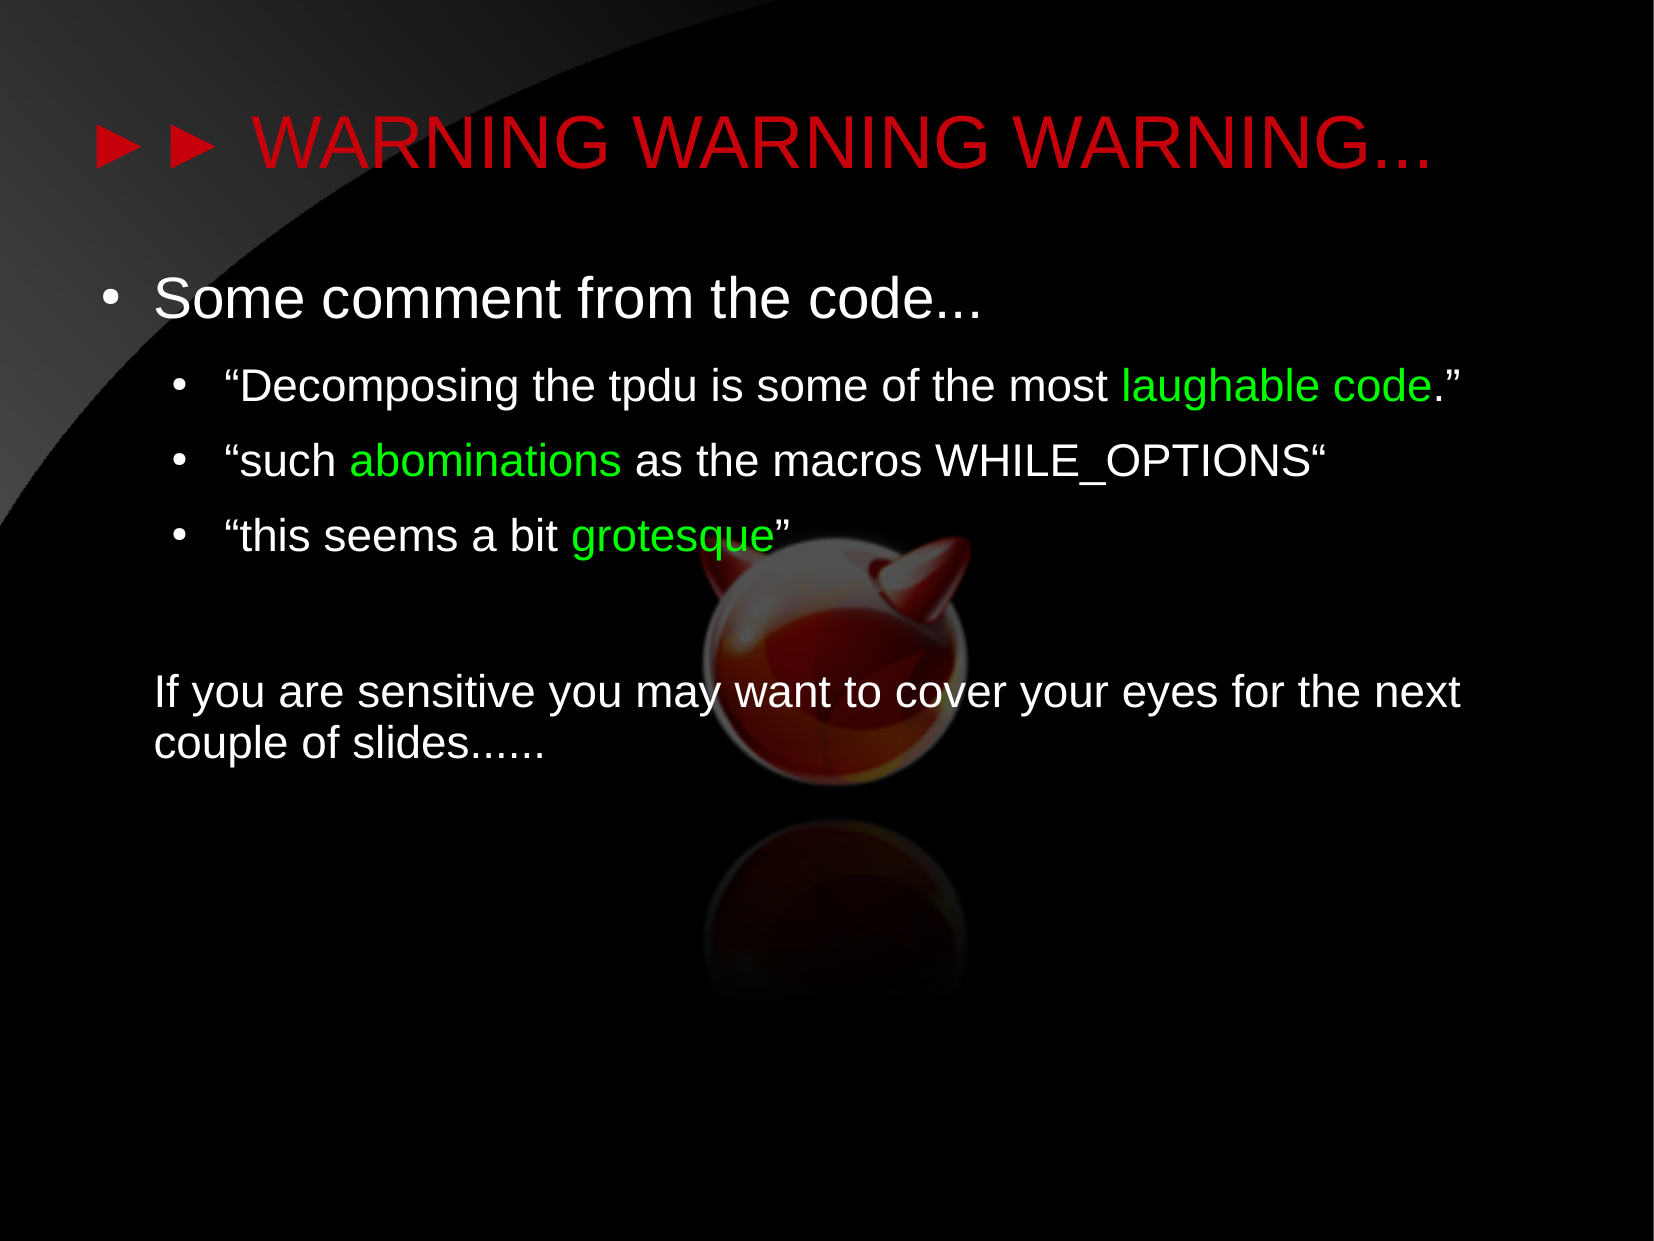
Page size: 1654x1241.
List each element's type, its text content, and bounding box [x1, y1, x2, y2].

title ►► WARNING WARNING WARNING... [82, 49, 1571, 237]
list Some comment from the code... “Decomposing the tpdu is some of the most laughable code.” “such abominations as the macros WHILE_OPTIONS“ “this seems a bit grotesque” If you are sensitive you may want to cover your eyes for the next couple of slides...... [82, 265, 1571, 1152]
picture [0, 0, 1654, 1241]
